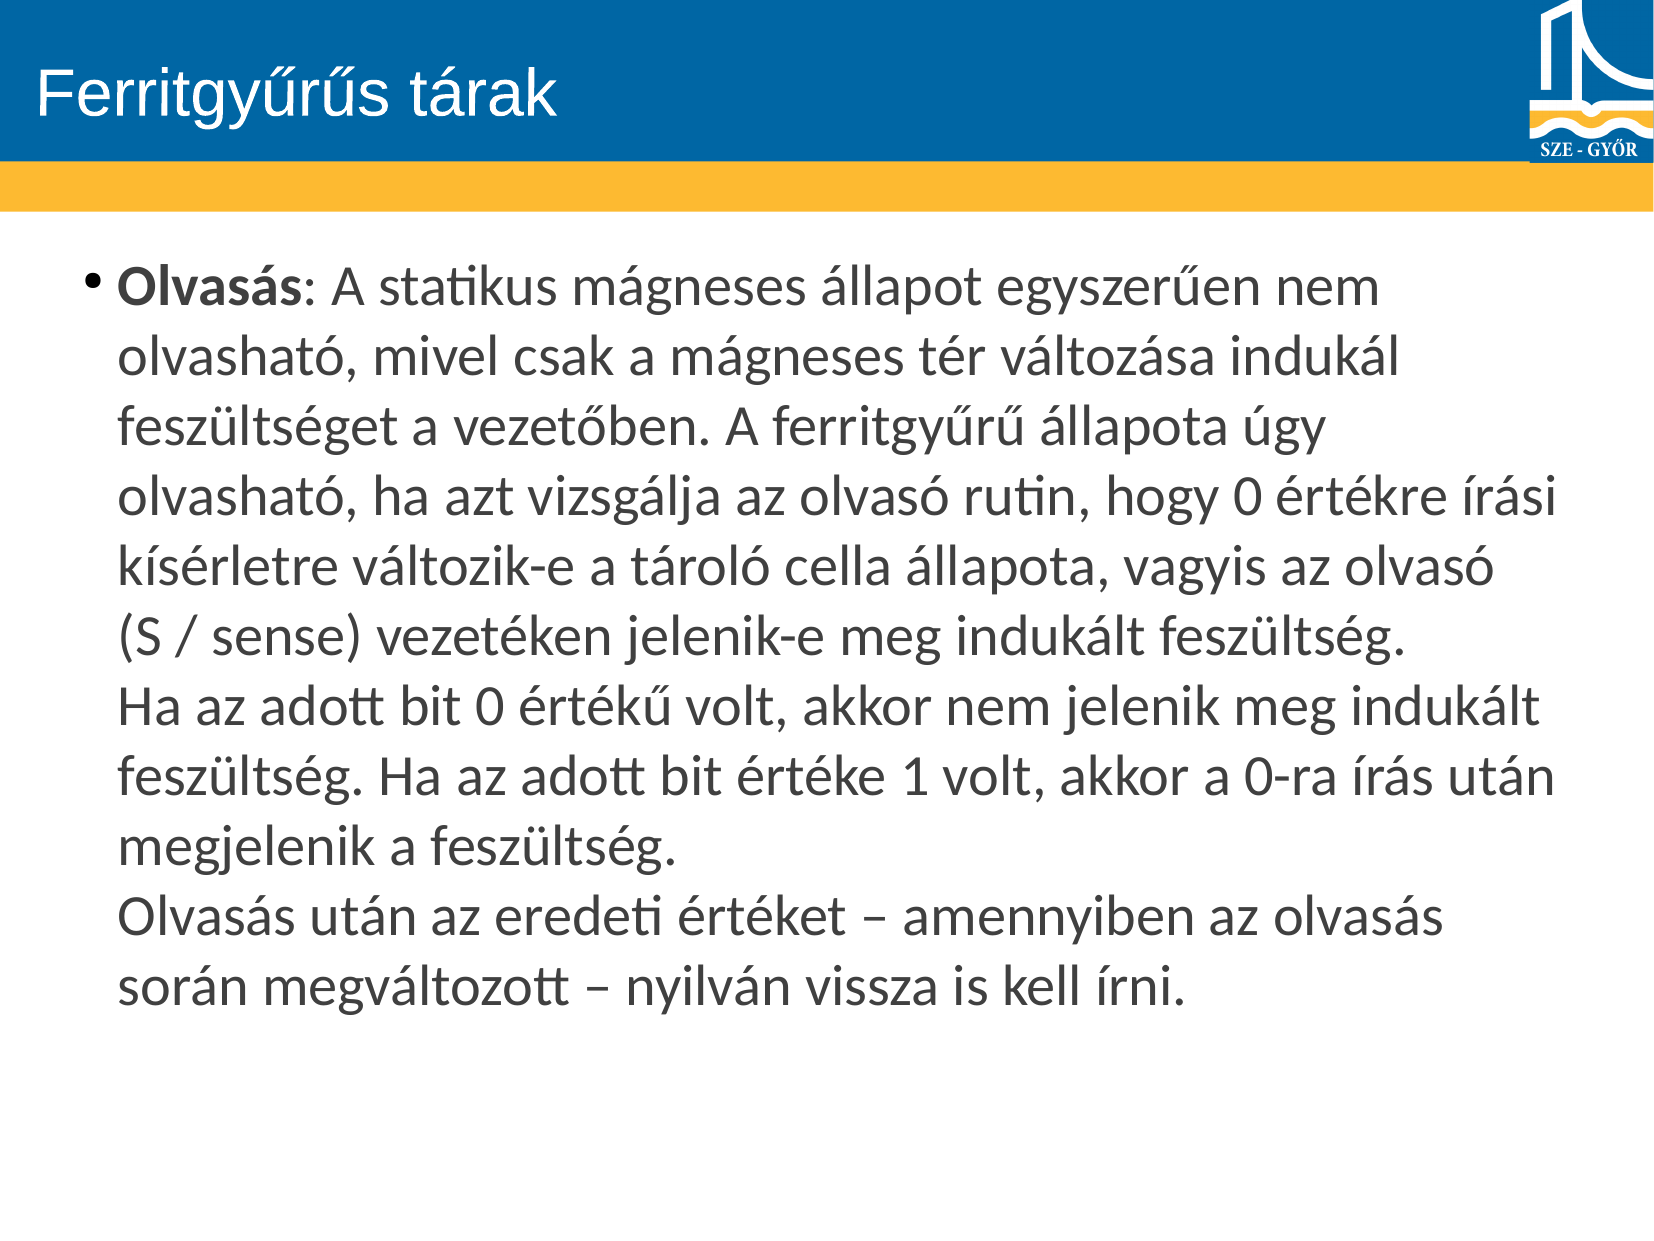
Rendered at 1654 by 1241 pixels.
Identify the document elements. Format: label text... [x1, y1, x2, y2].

text_box Olvasás: A statikus mágneses állapot egyszerűen nem olvasható, mivel csak a mágneses tér változása indukál feszültséget a vezetőben. A ferritgyűrű állapota úgy olvasható, ha azt vizsgálja az olvasó rutin, hogy 0 értékre írási kísérletre változik-e a tároló cella állapota, vagyis az olvasó (S / sense) vezetéken jelenik-e meg indukált feszültség. Ha az adott bit 0 értékű volt, akkor nem jelenik meg indukált feszültség. Ha az adott bit értéke 1 volt, akkor a 0-ra írás után megjelenik a feszültség. Olvasás után az eredeti értéket – amennyiben az olvasás során megváltozott – nyilván vissza is kell írni. [82, 247, 1571, 1198]
text_box Ferritgyűrűs tárak [34, 48, 1524, 144]
picture [1529, 0, 1654, 163]
